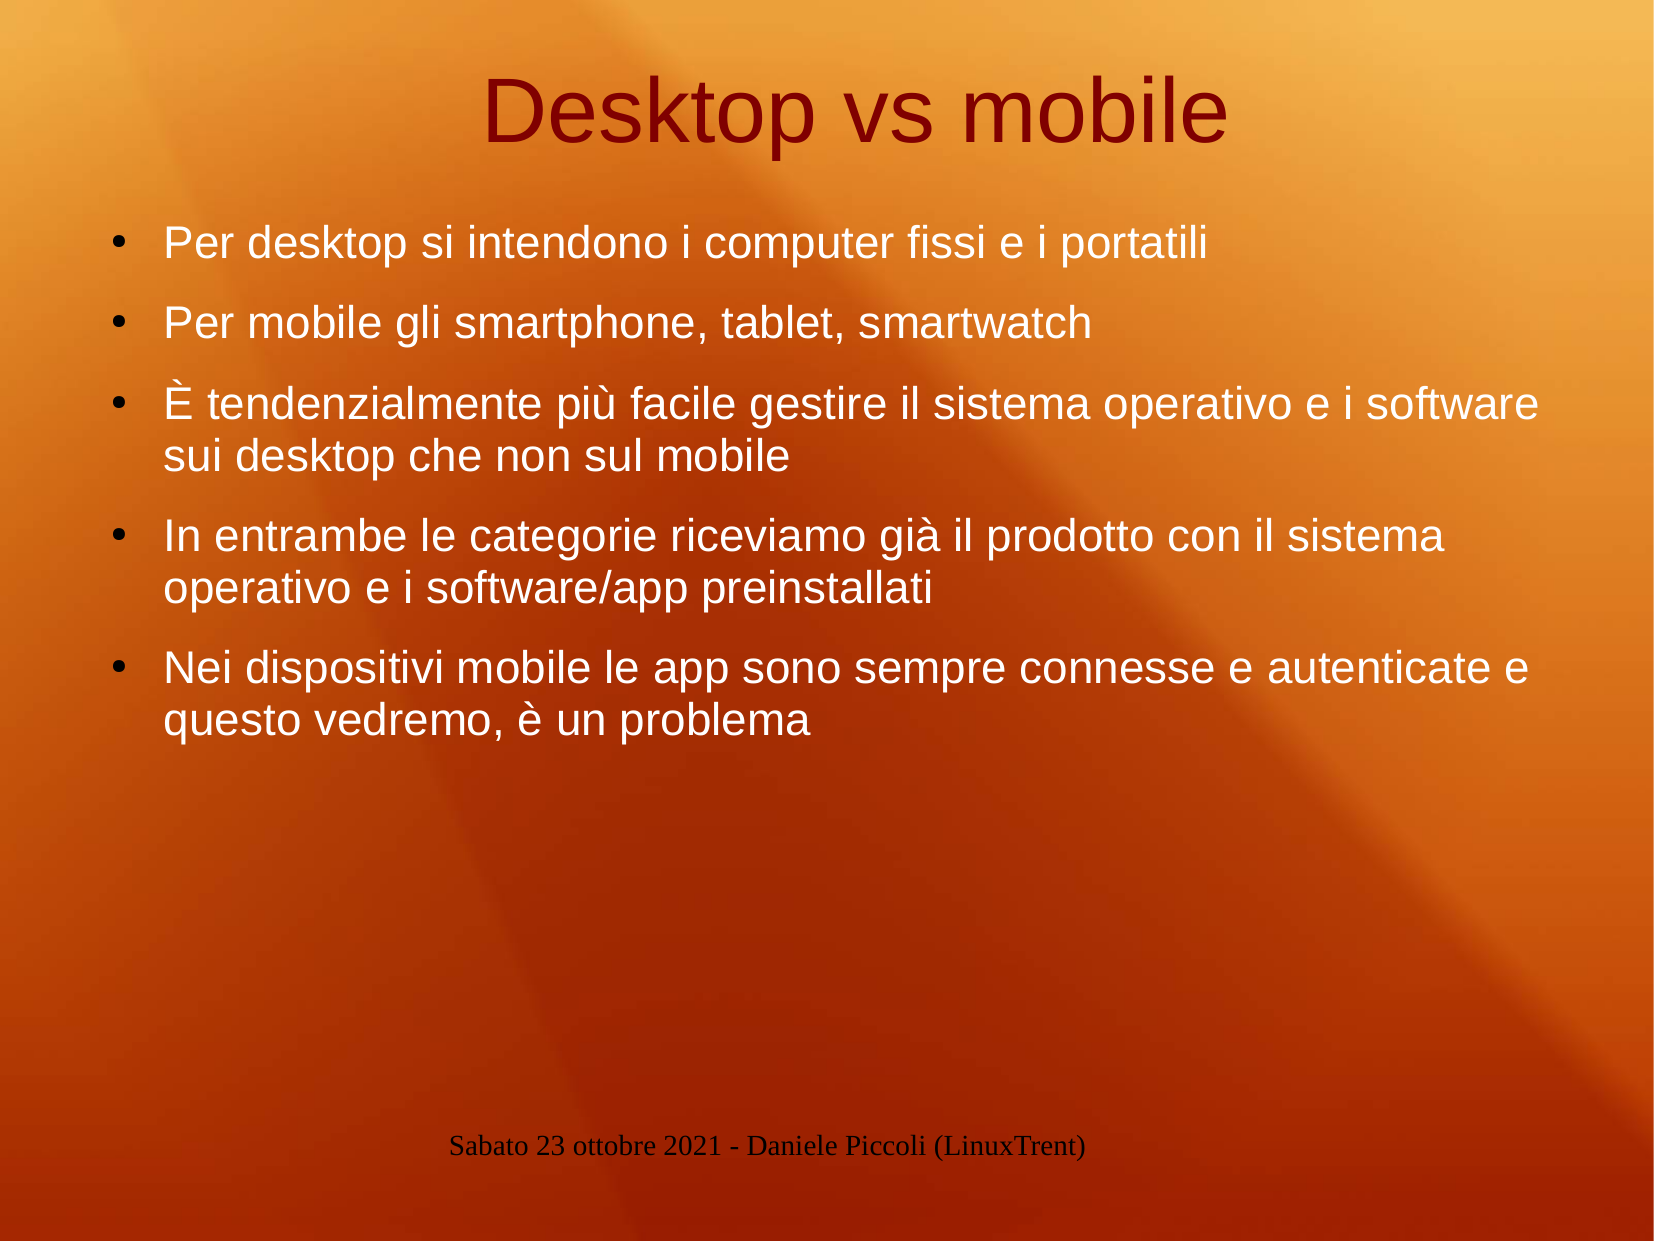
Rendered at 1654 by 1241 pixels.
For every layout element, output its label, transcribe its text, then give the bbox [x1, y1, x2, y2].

list Per desktop si intendono i computer fissi e i portatili Per mobile gli smartphone, tablet, smartwatch È tendenzialmente più facile gestire il sistema operativo e i software sui desktop che non sul mobile In entrambe le categorie riceviamo già il prodotto con il sistema operativo e i software/app preinstallati Nei dispositivi mobile le app sono sempre connesse e autenticate e questo vedremo, è un problema [93, 216, 1552, 988]
title Desktop vs mobile [76, 59, 1565, 162]
picture [0, 0, 1654, 1241]
